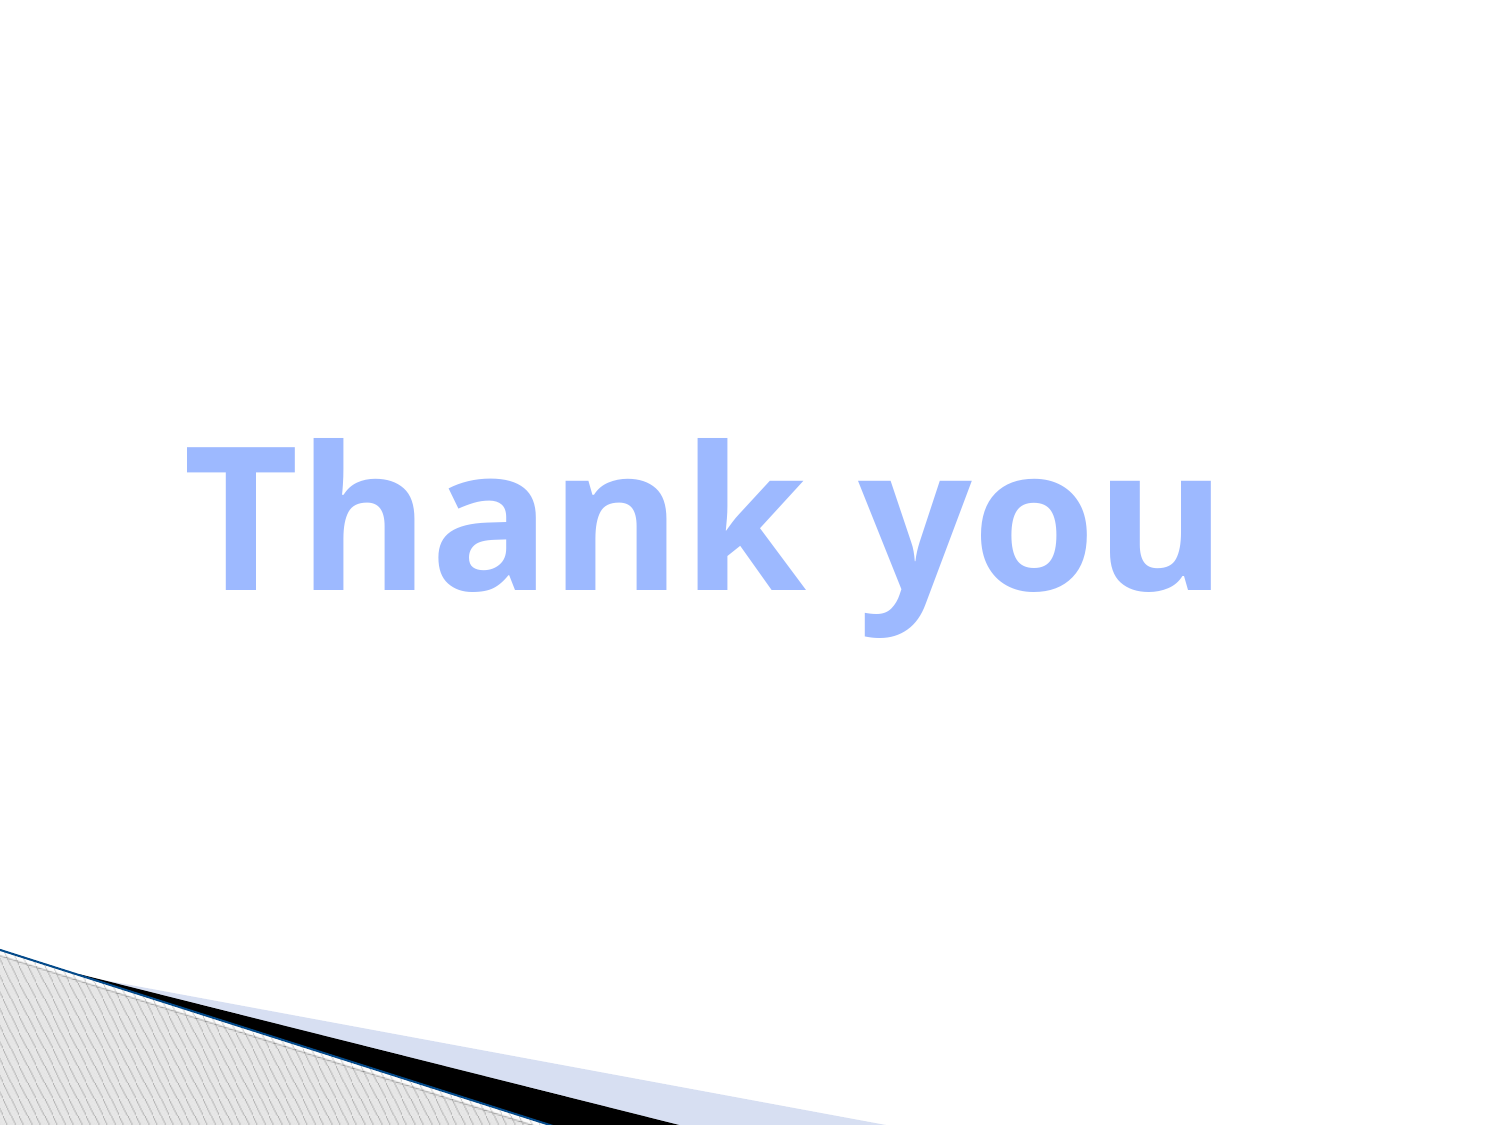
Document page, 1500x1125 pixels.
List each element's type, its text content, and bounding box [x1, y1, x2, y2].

list Thank you [150, 382, 1500, 764]
